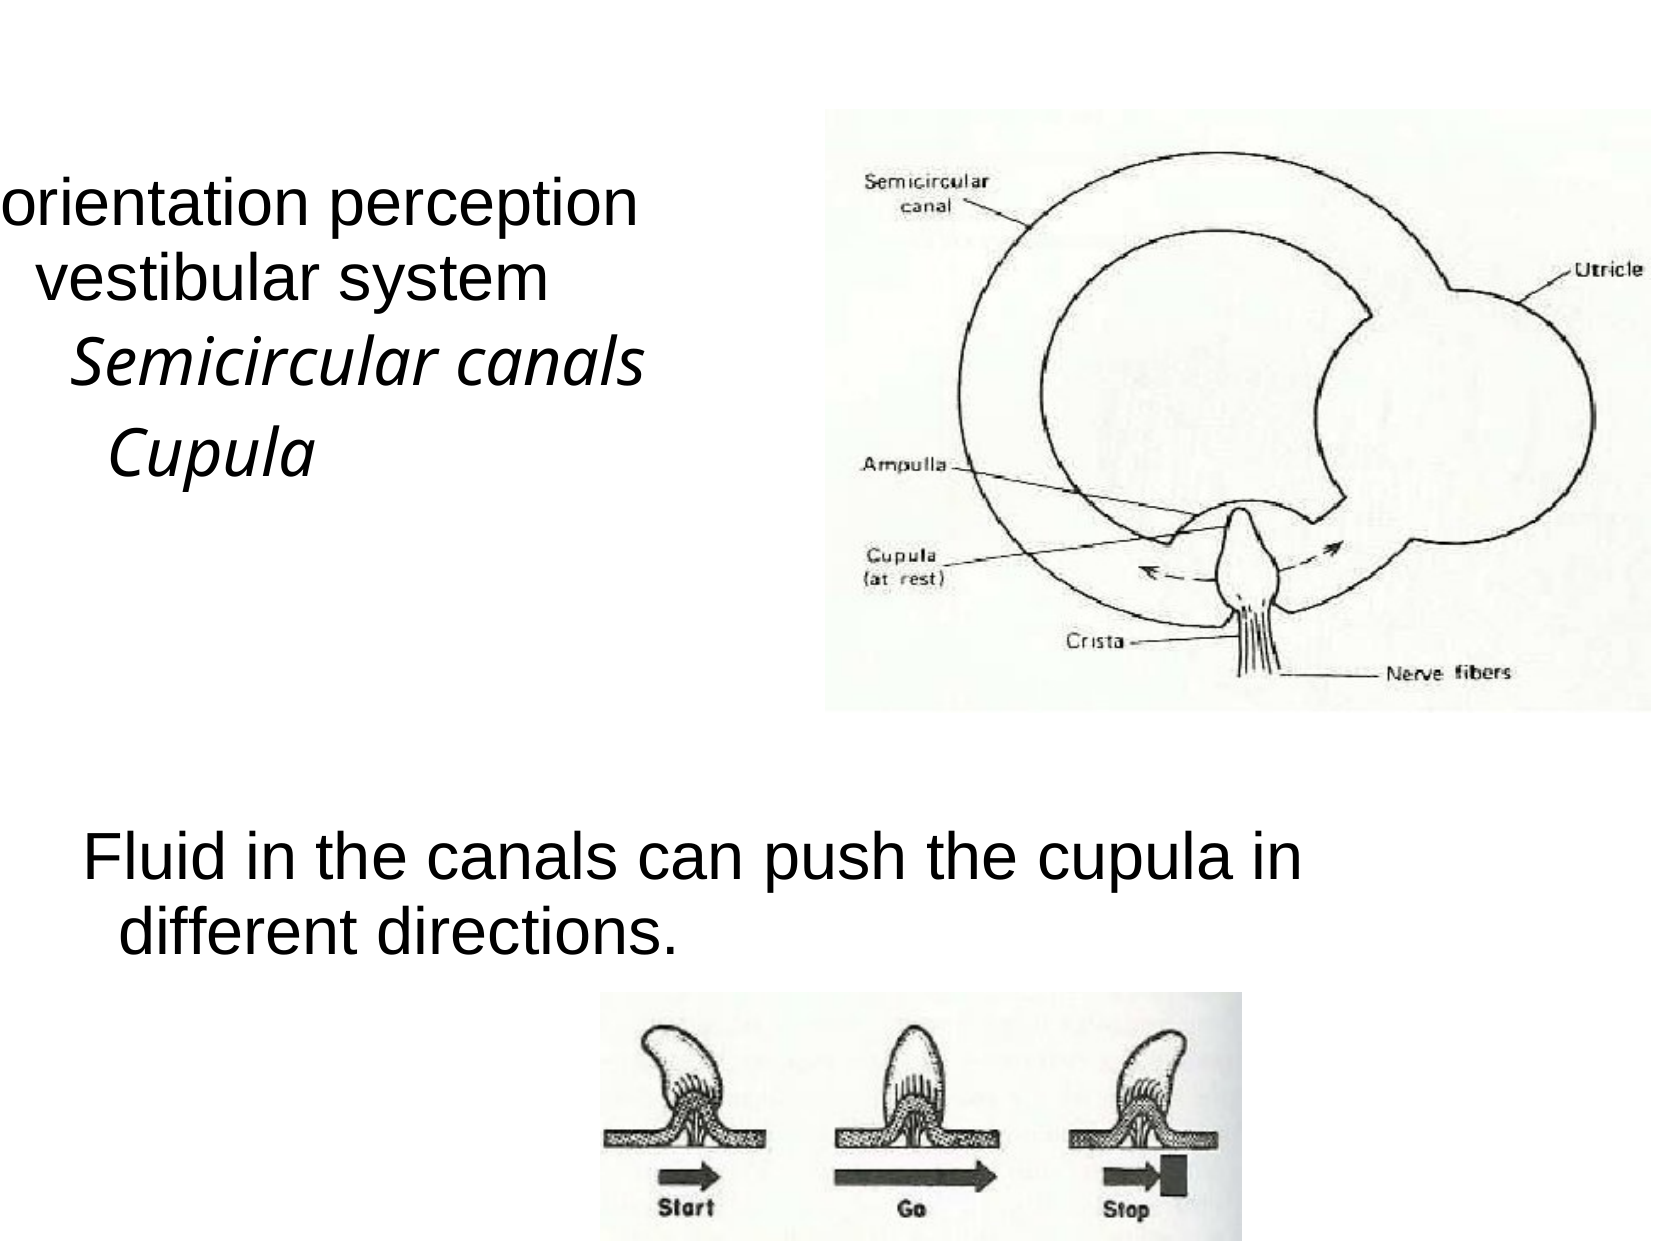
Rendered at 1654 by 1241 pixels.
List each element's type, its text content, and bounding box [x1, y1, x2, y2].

picture [825, 109, 1651, 713]
text_box orientation perception vestibular system Semicircular canals Cupula [0, 163, 1489, 770]
text_box Fluid in the canals can push the cupula in different directions. [11, 786, 1501, 1241]
